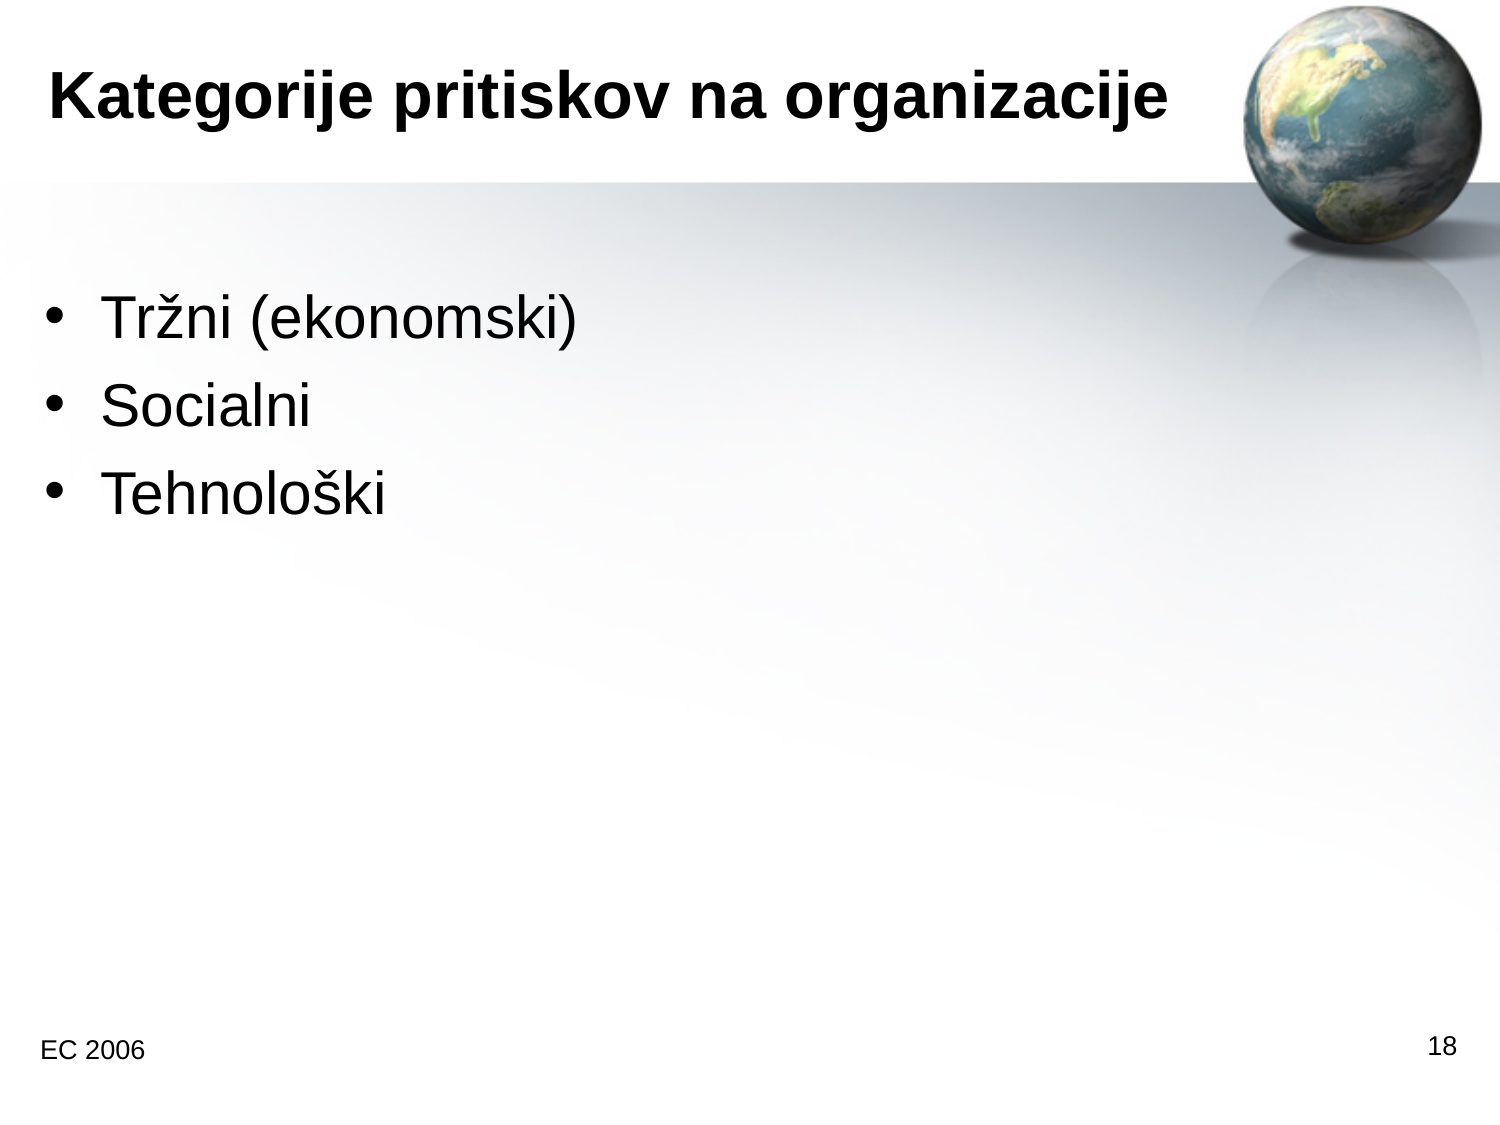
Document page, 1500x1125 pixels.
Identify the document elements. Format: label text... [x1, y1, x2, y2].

text_box EC 2006 [25, 1025, 338, 1101]
title Kategorije pritiskov na organizacije [33, 22, 1239, 162]
text_box <number> [1159, 1020, 1473, 1096]
list Tržni (ekonomski) Socialni Tehnološki [29, 271, 1471, 995]
picture [0, 0, 1500, 1125]
